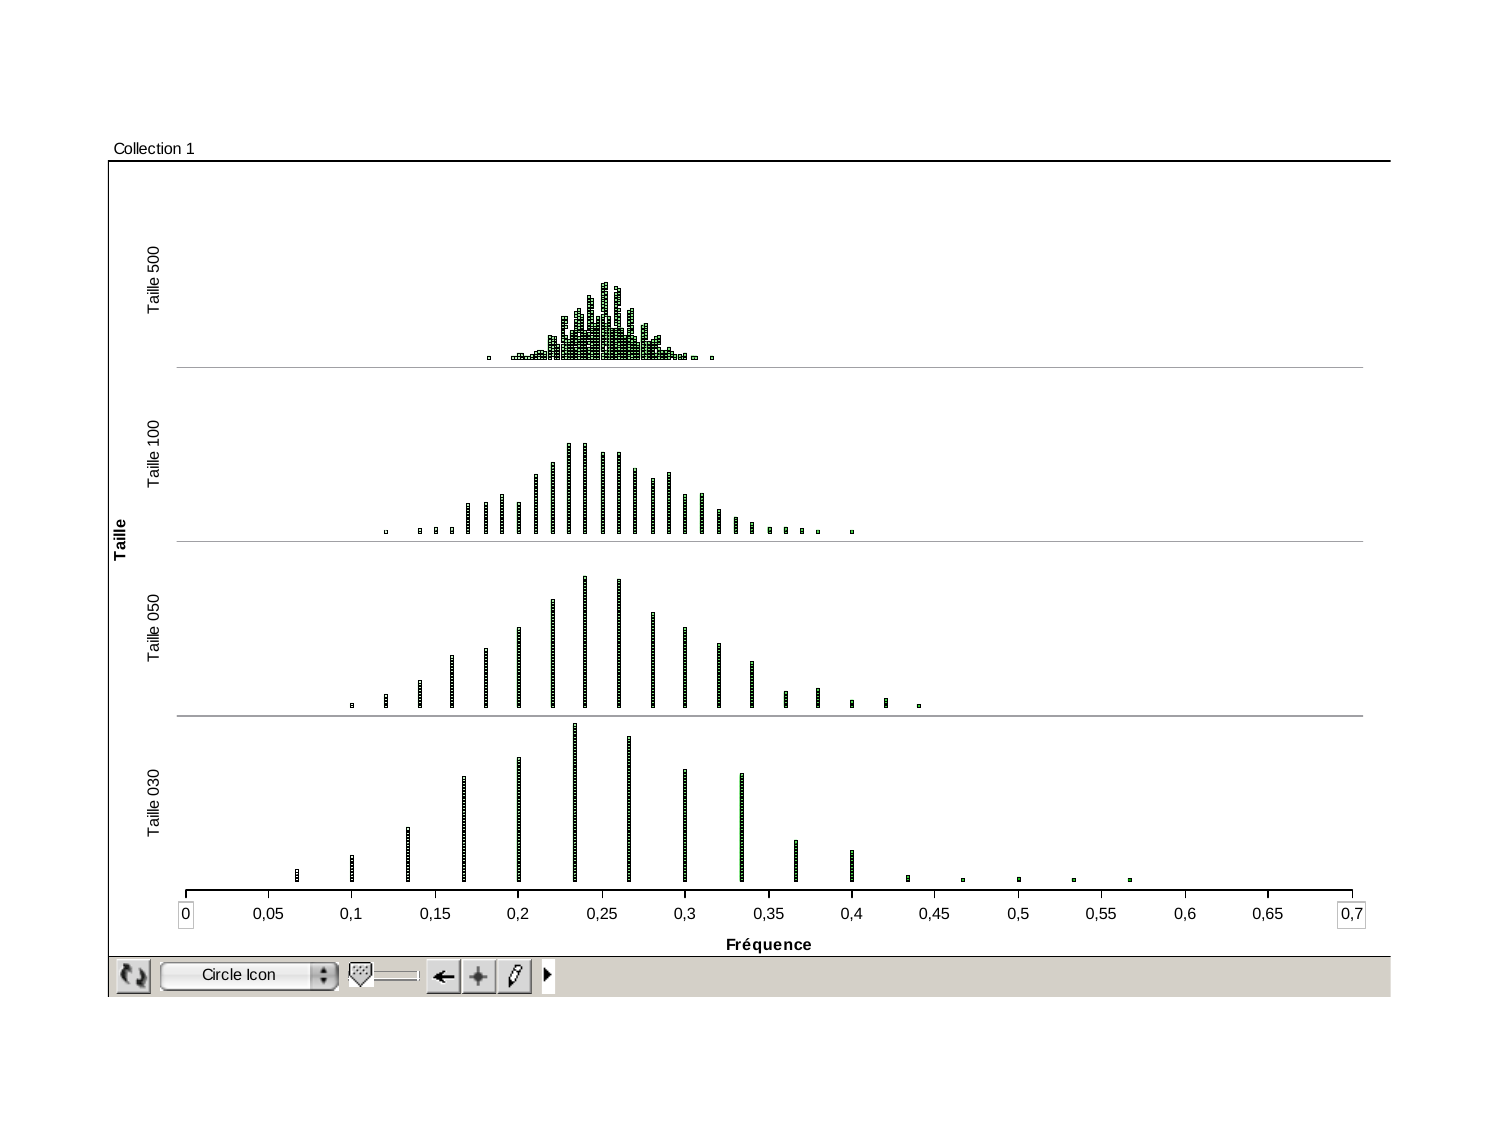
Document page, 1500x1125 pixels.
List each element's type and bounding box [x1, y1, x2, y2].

picture [107, 126, 1393, 998]
